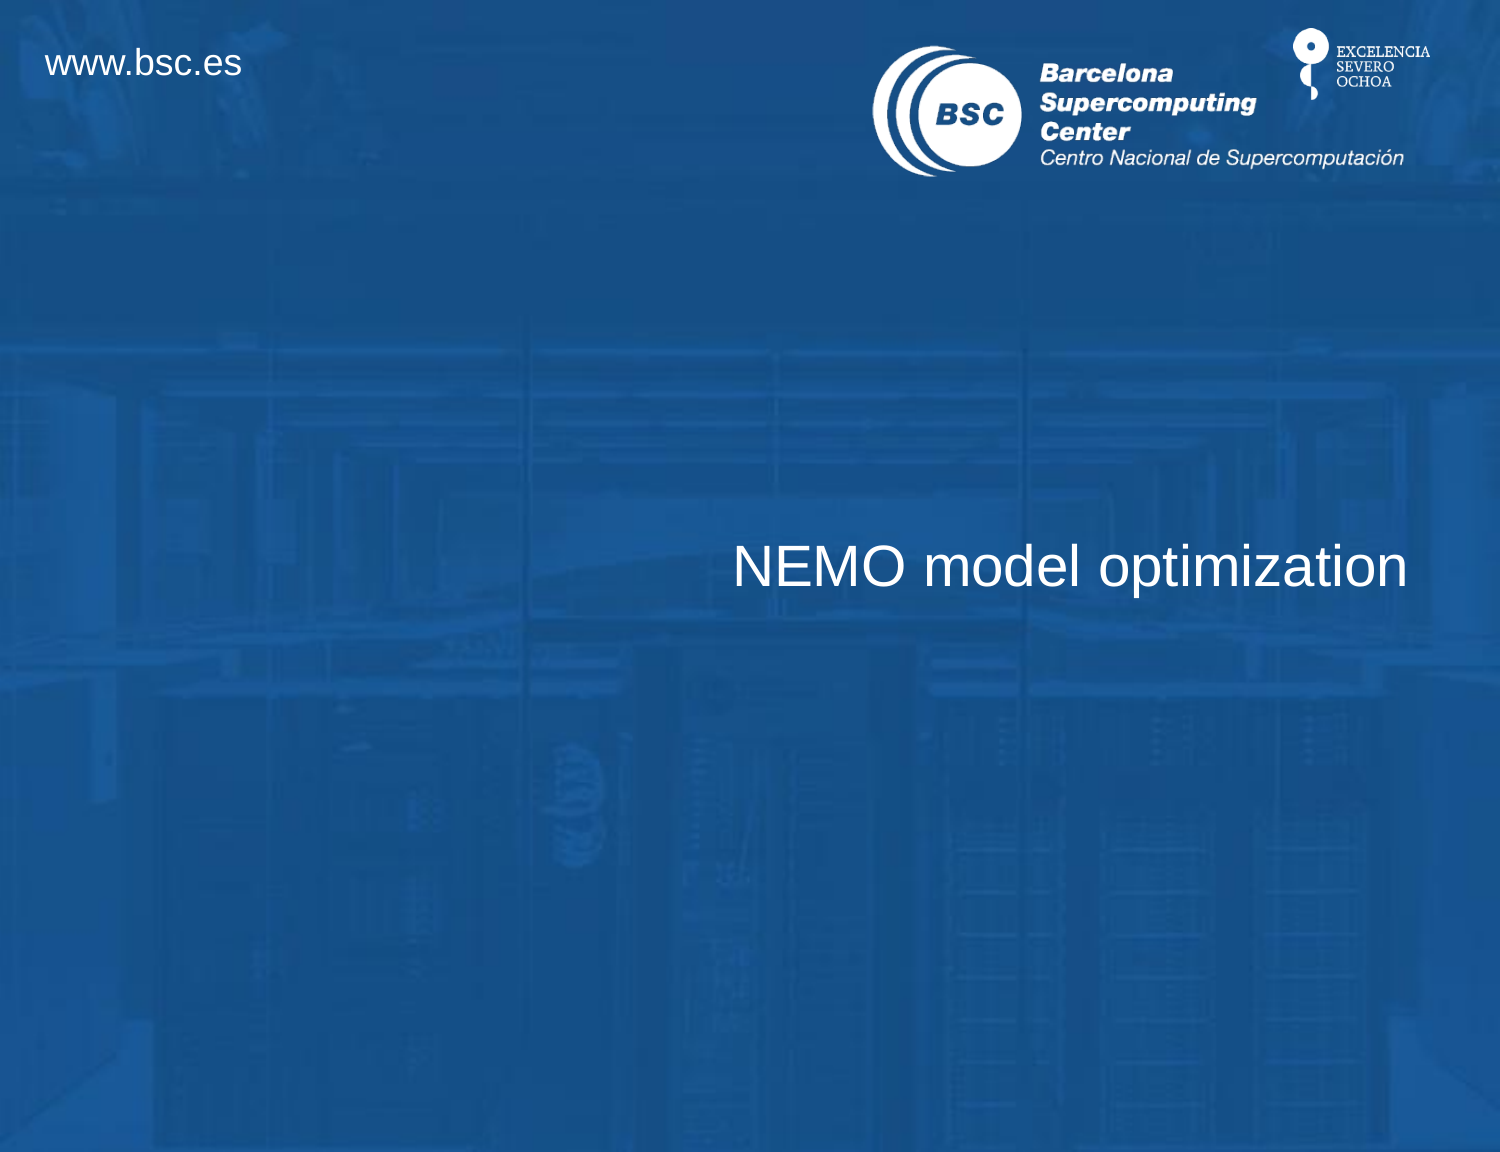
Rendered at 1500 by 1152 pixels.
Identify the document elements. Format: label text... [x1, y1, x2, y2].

picture [0, 0, 1500, 1152]
title NEMO model optimization [75, 521, 1425, 631]
